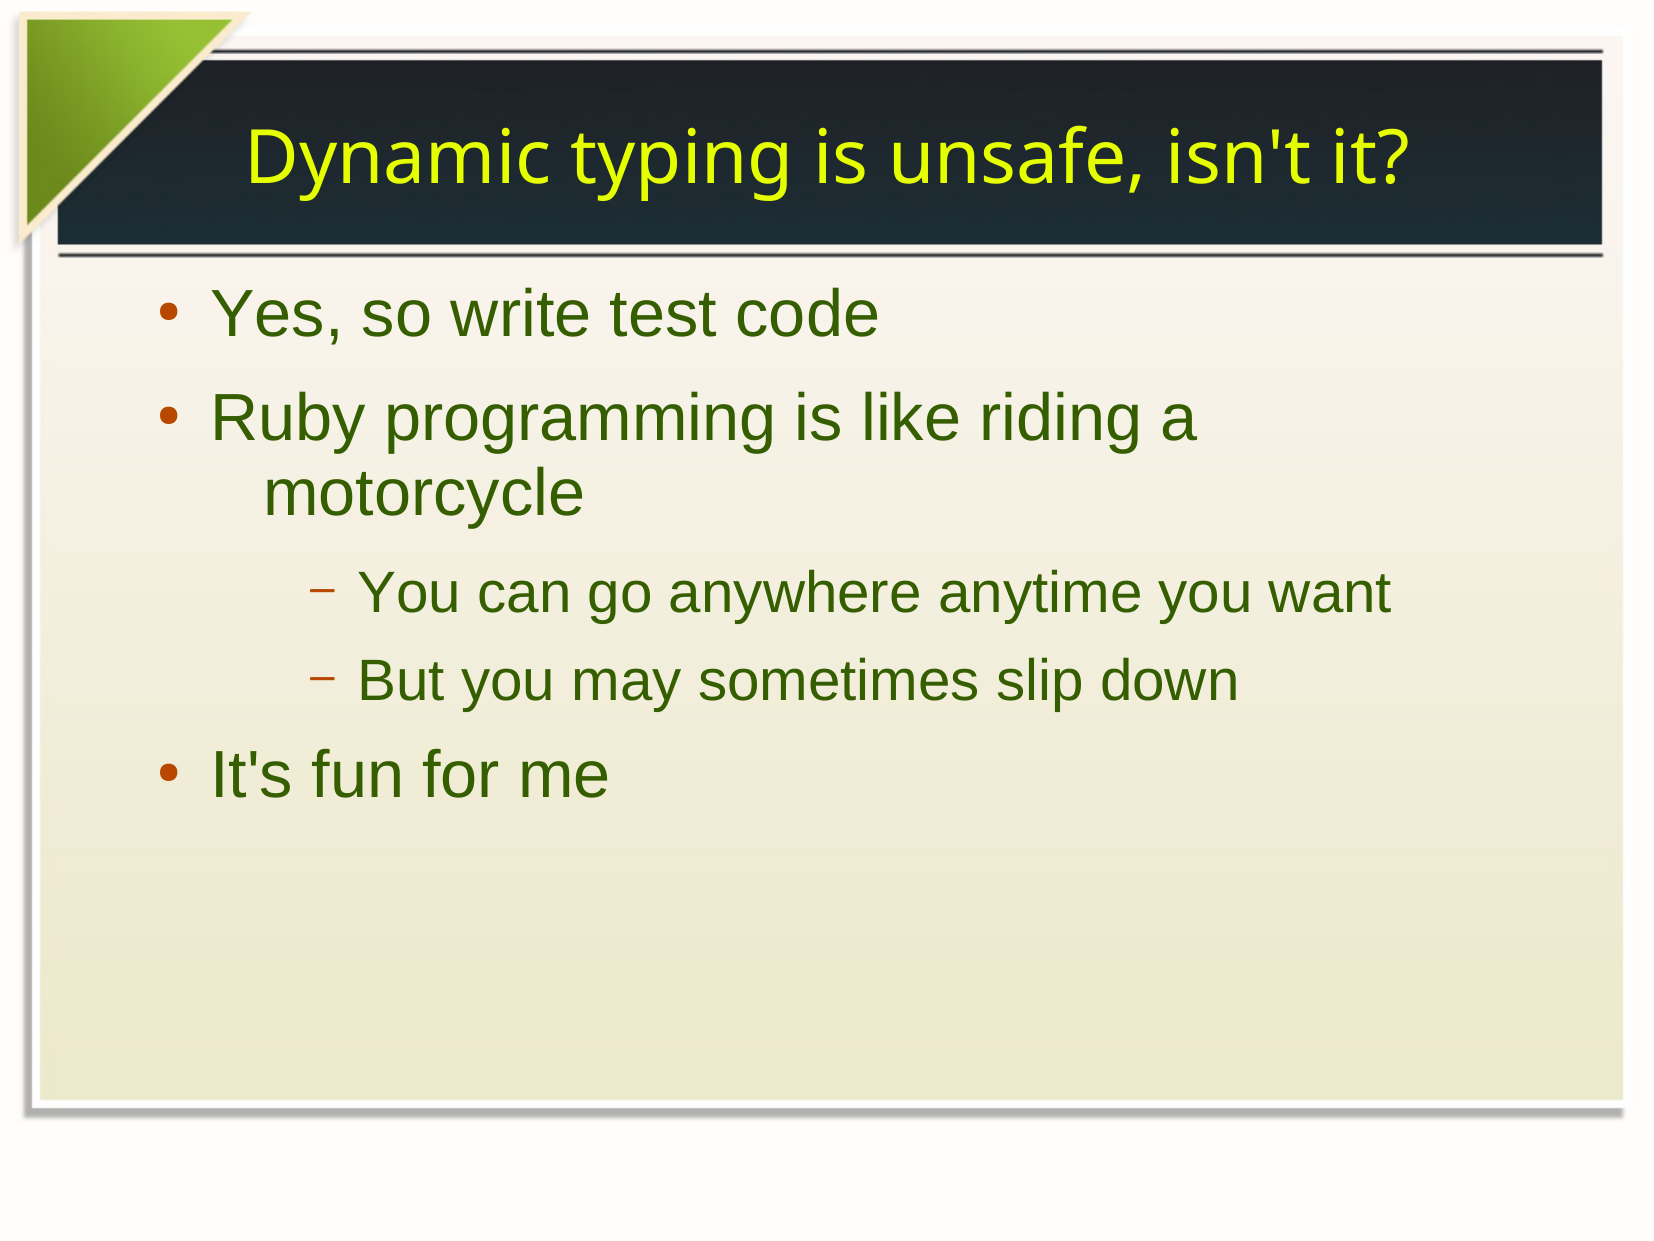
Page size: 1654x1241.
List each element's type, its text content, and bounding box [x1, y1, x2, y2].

title Dynamic typing is unsafe, isn't it? [121, 73, 1534, 237]
picture [0, 0, 1654, 1241]
list Yes, so write test code Ruby programming is like riding a motorcycle You can go anywhere anytime you want But you may sometimes slip down It's fun for me [121, 276, 1534, 1087]
